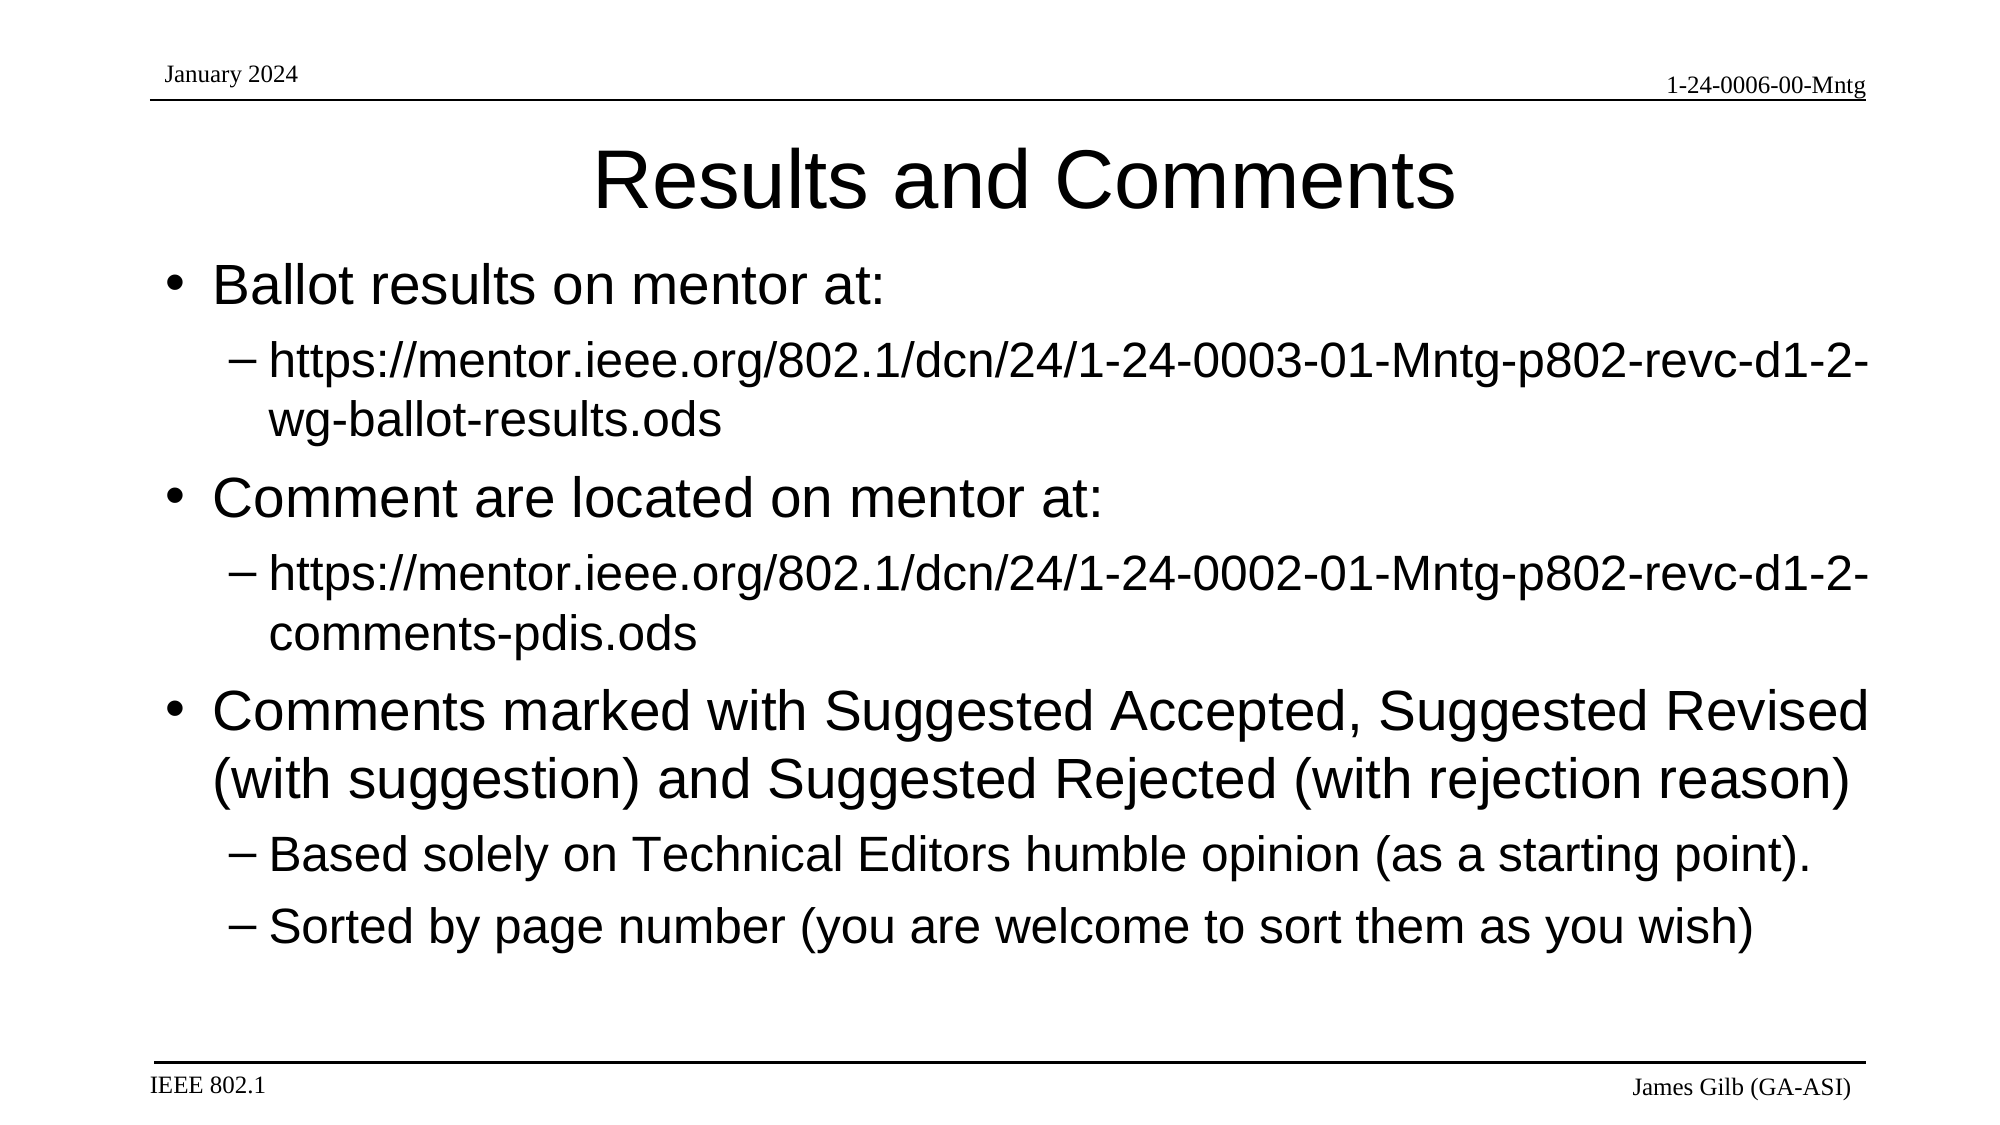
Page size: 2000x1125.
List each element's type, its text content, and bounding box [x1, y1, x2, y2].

title Results and Comments [149, 112, 1900, 238]
list Ballot results on mentor at: https://mentor.ieee.org/802.1/dcn/24/1-24-0003-01-Mntg-p802-revc-d1-2-wg-ballot-results.ods Comment are located on mentor at: https://mentor.ieee.org/802.1/dcn/24/1-24-0002-01-Mntg-p802-revc-d1-2-comments-pdis.ods Comments marked with Suggested Accepted, Suggested Revised (with suggestion) and Suggested Rejected (with rejection reason) Based solely on Technical Editors humble opinion (as a starting point). Sorted by page number (you are welcome to sort them as you wish) [150, 239, 1900, 1051]
